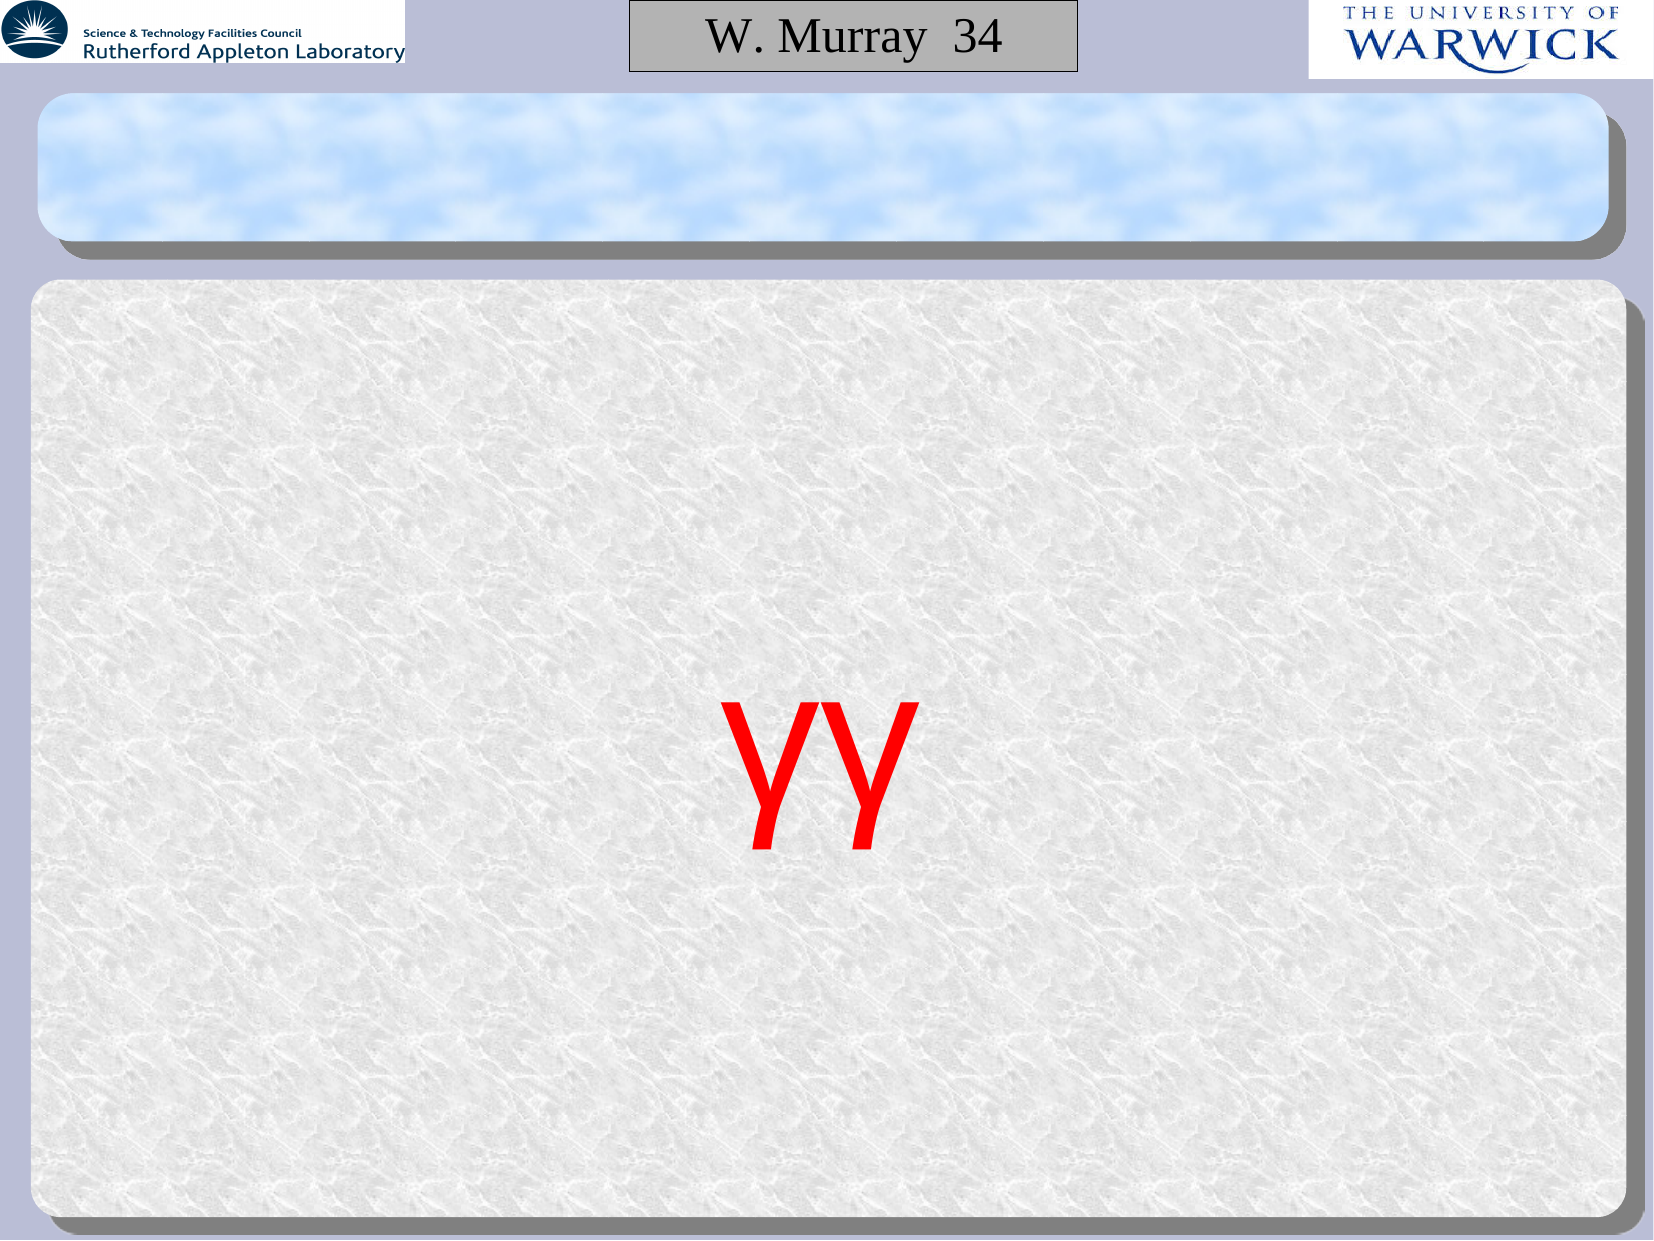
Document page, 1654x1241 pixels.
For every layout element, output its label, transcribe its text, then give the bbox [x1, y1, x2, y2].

subtitle γγ [53, 285, 1588, 1193]
picture [37, 93, 1609, 242]
picture [1308, 0, 1654, 79]
picture [30, 279, 1627, 1218]
picture [0, 0, 405, 63]
